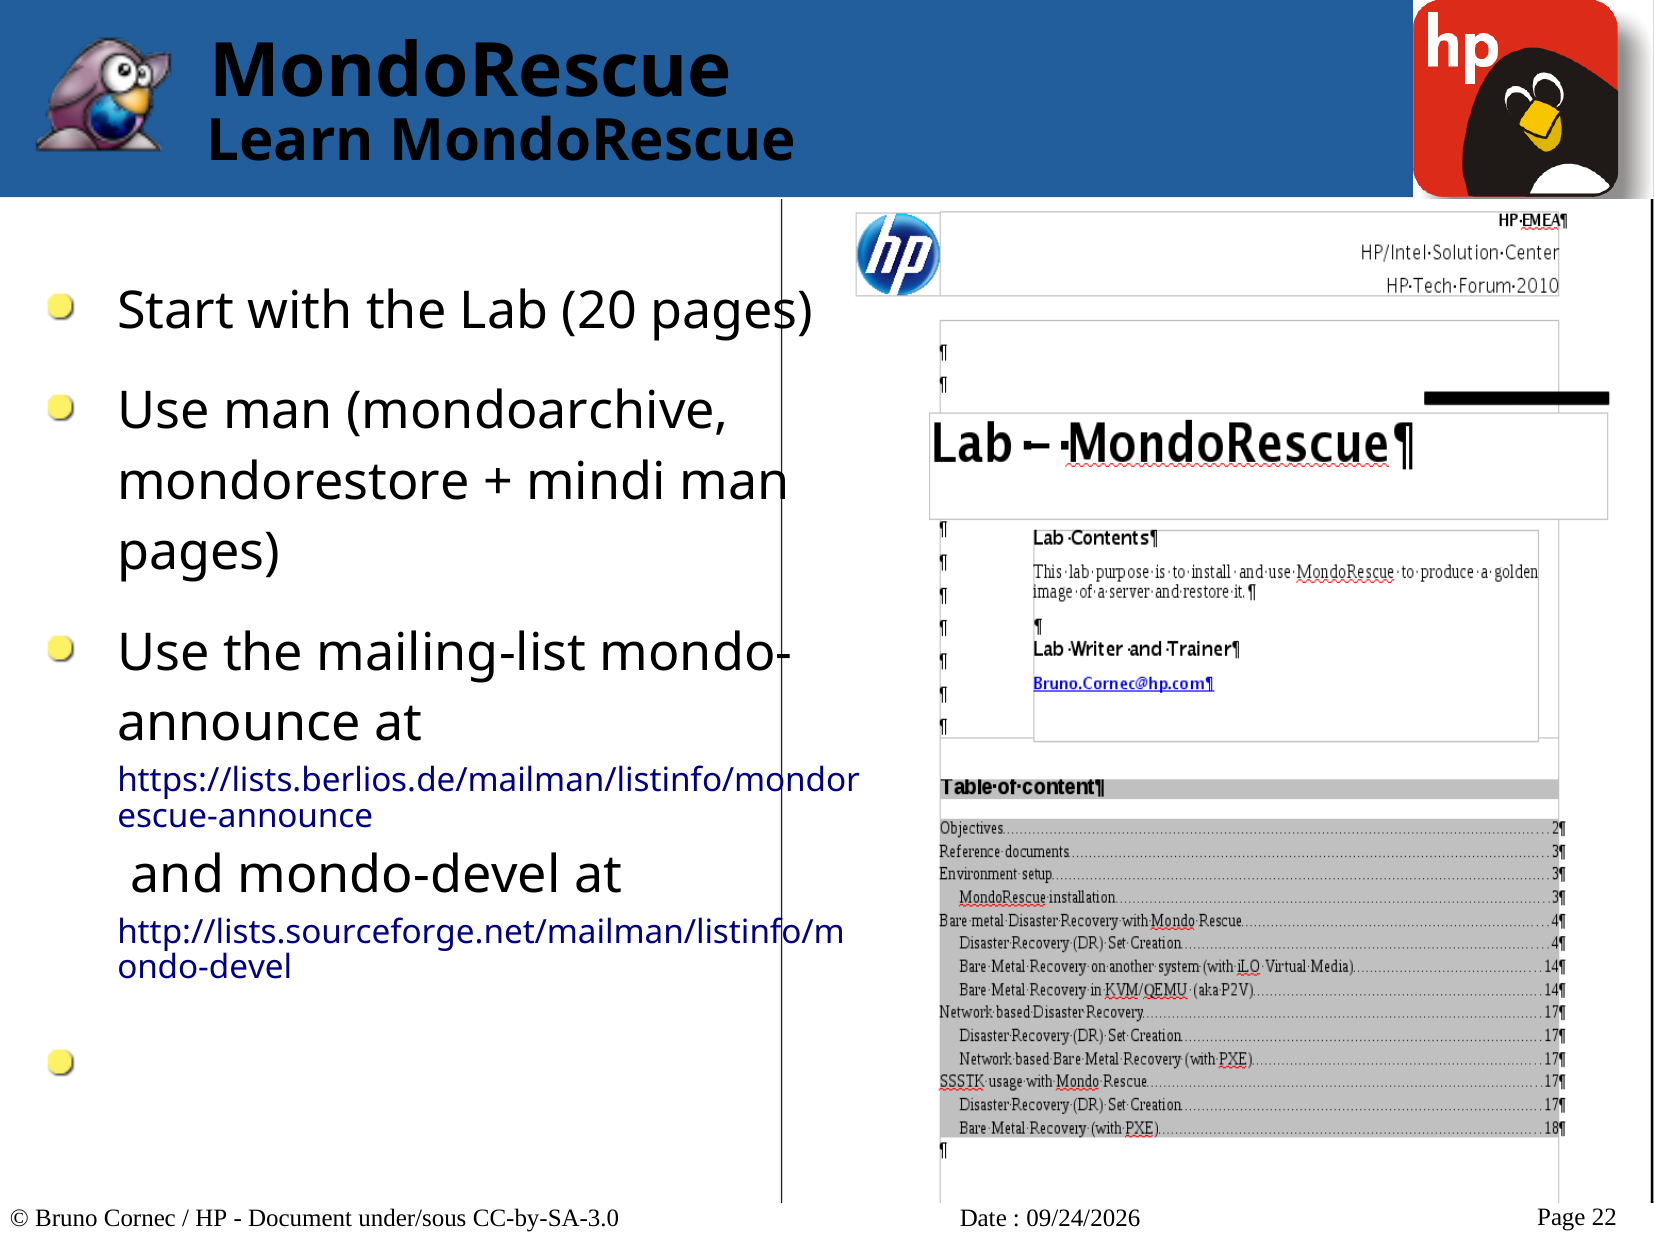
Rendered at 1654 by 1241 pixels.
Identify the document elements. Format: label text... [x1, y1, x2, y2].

picture [779, 0, 1654, 1203]
list Start with the Lab (20 pages) Use man (mondoarchive, mondorestore + mindi man pages) Use the mailing-list mondo-announce at https://lists.berlios.de/mailman/listinfo/mondorescue-announce and mondo-devel at http://lists.sourceforge.net/mailman/listinfo/mondo-devel [34, 272, 863, 1101]
title Learn MondoRescue [206, 59, 1121, 221]
picture [0, 0, 211, 199]
